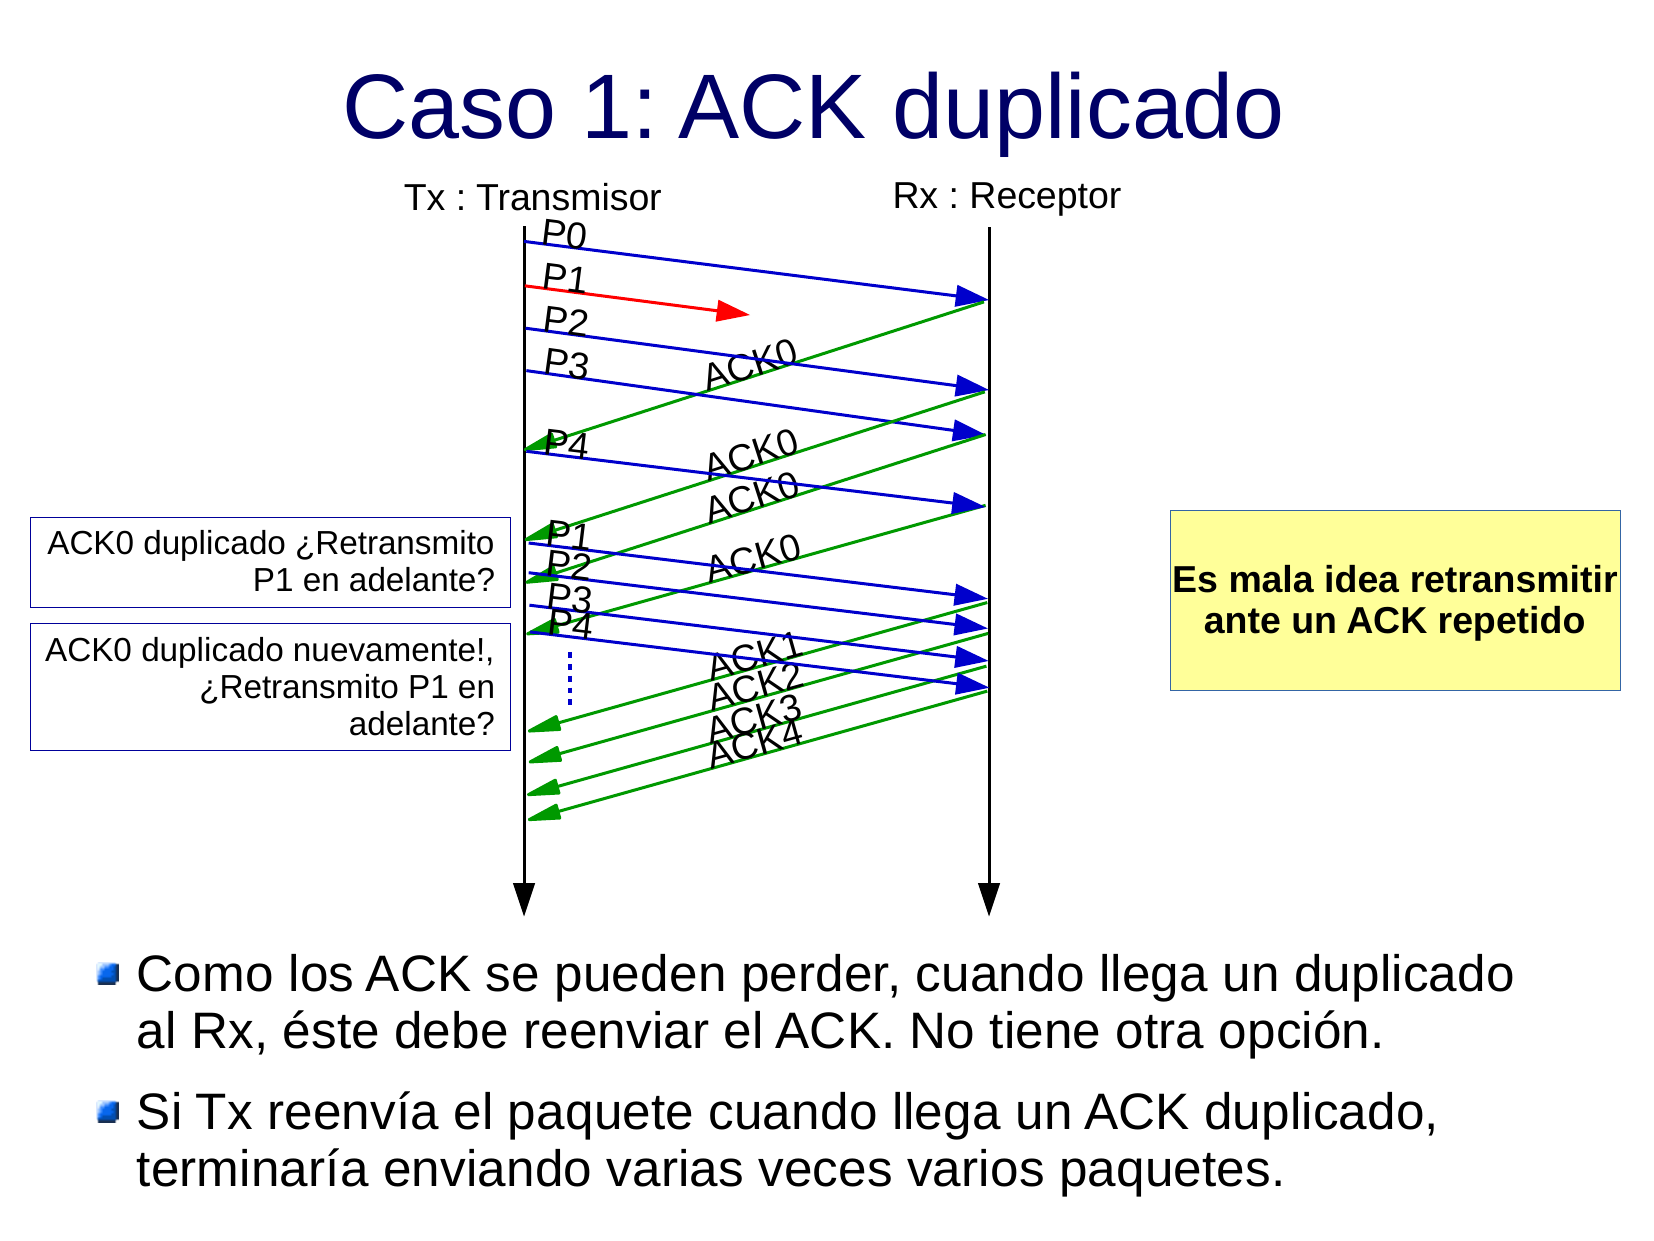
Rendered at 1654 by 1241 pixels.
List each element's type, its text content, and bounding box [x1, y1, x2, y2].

text_box Es mala idea retransmitir ante un ACK repetido [1170, 510, 1621, 691]
text_box ACK0 duplicado ¿Retransmito P1 en adelante? [30, 517, 511, 608]
text_box Rx : Receptor [877, 166, 1178, 224]
title Caso 1: ACK duplicado [82, 49, 1571, 166]
text_box Tx : Transmisor [389, 169, 690, 226]
list Como los ACK se pueden perder, cuando llega un duplicado al Rx, éste debe reenviar el ACK. No tiene otra opción. Si Tx reenvía el paquete cuando llega un ACK duplicado, terminaría enviando varias veces varios paquetes. [82, 945, 1571, 1205]
text_box ACK0 duplicado nuevamente!,¿Retransmito P1 en adelante? [30, 623, 511, 751]
